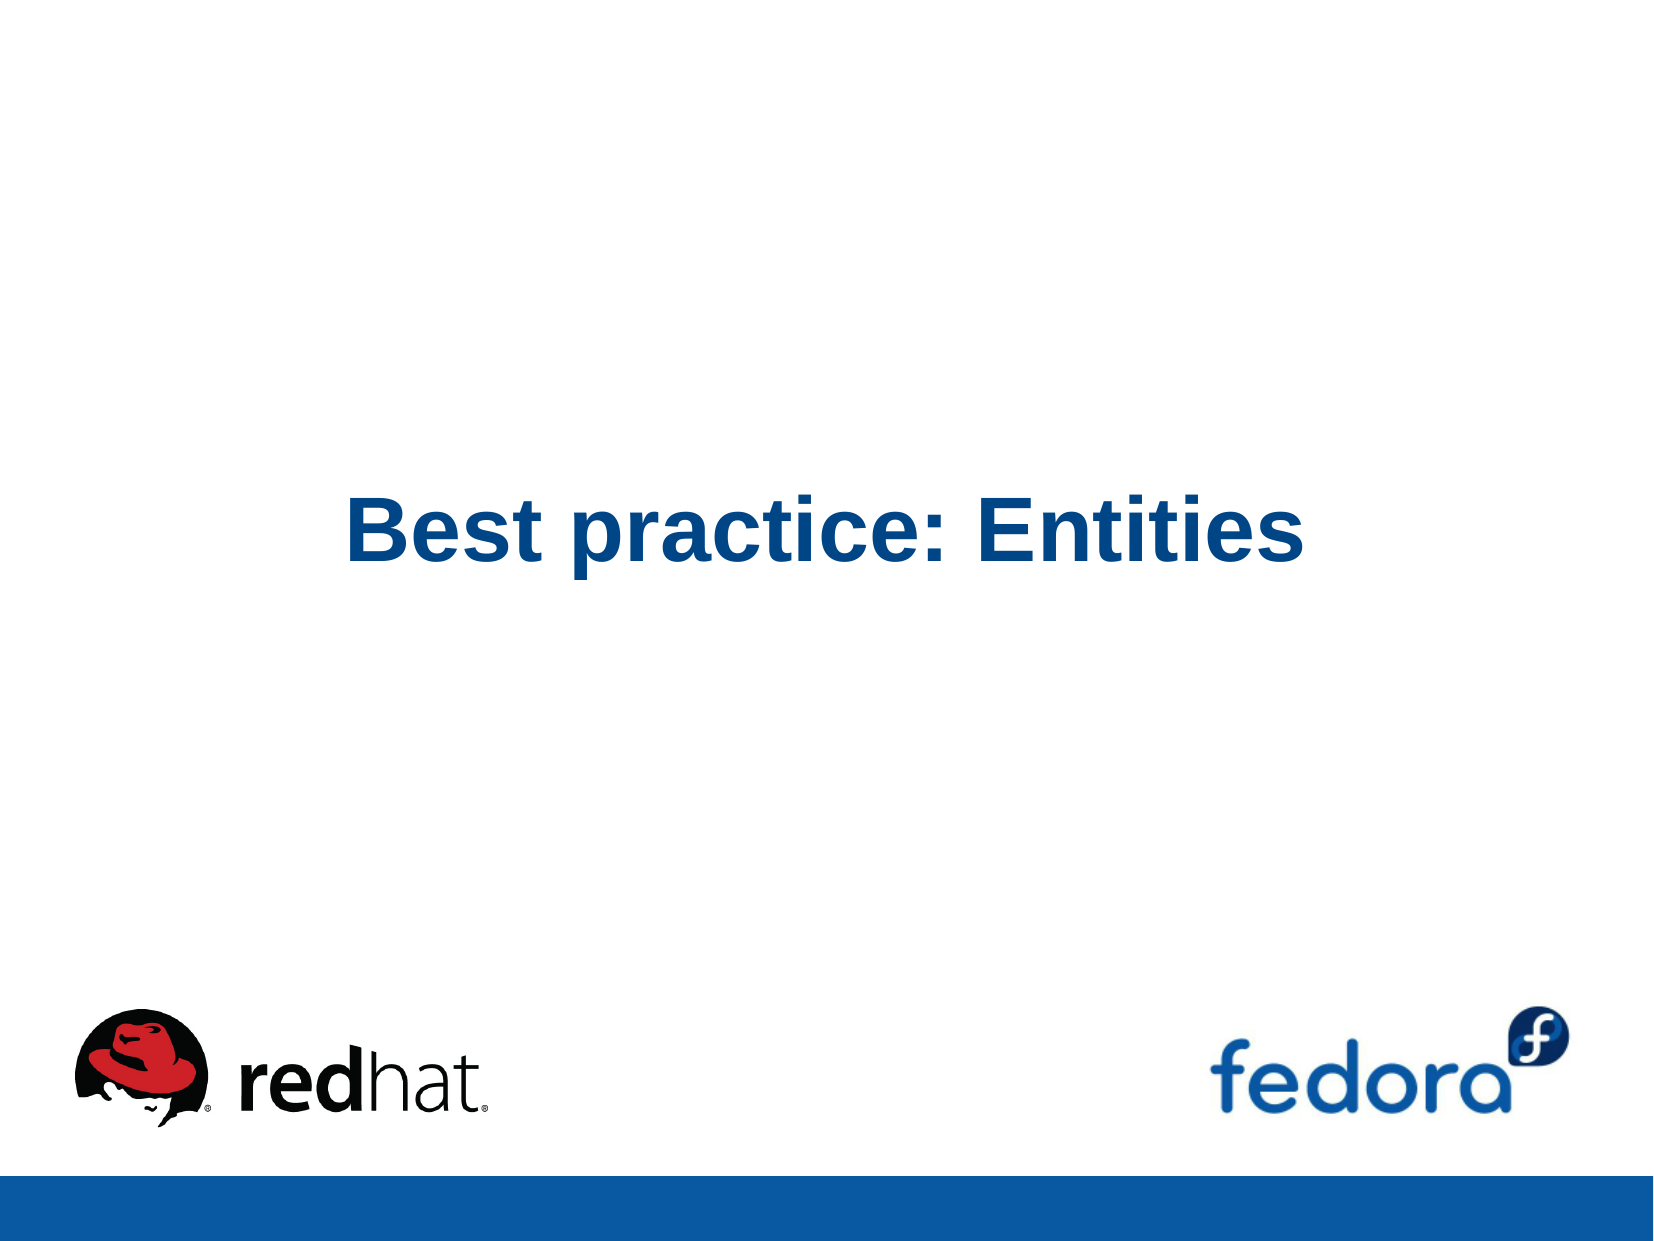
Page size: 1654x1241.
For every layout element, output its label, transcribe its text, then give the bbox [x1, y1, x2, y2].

picture [0, 1176, 1654, 1241]
picture [1200, 997, 1576, 1125]
picture [75, 1009, 488, 1142]
subtitle Best practice: Entities [82, 56, 1571, 1102]
